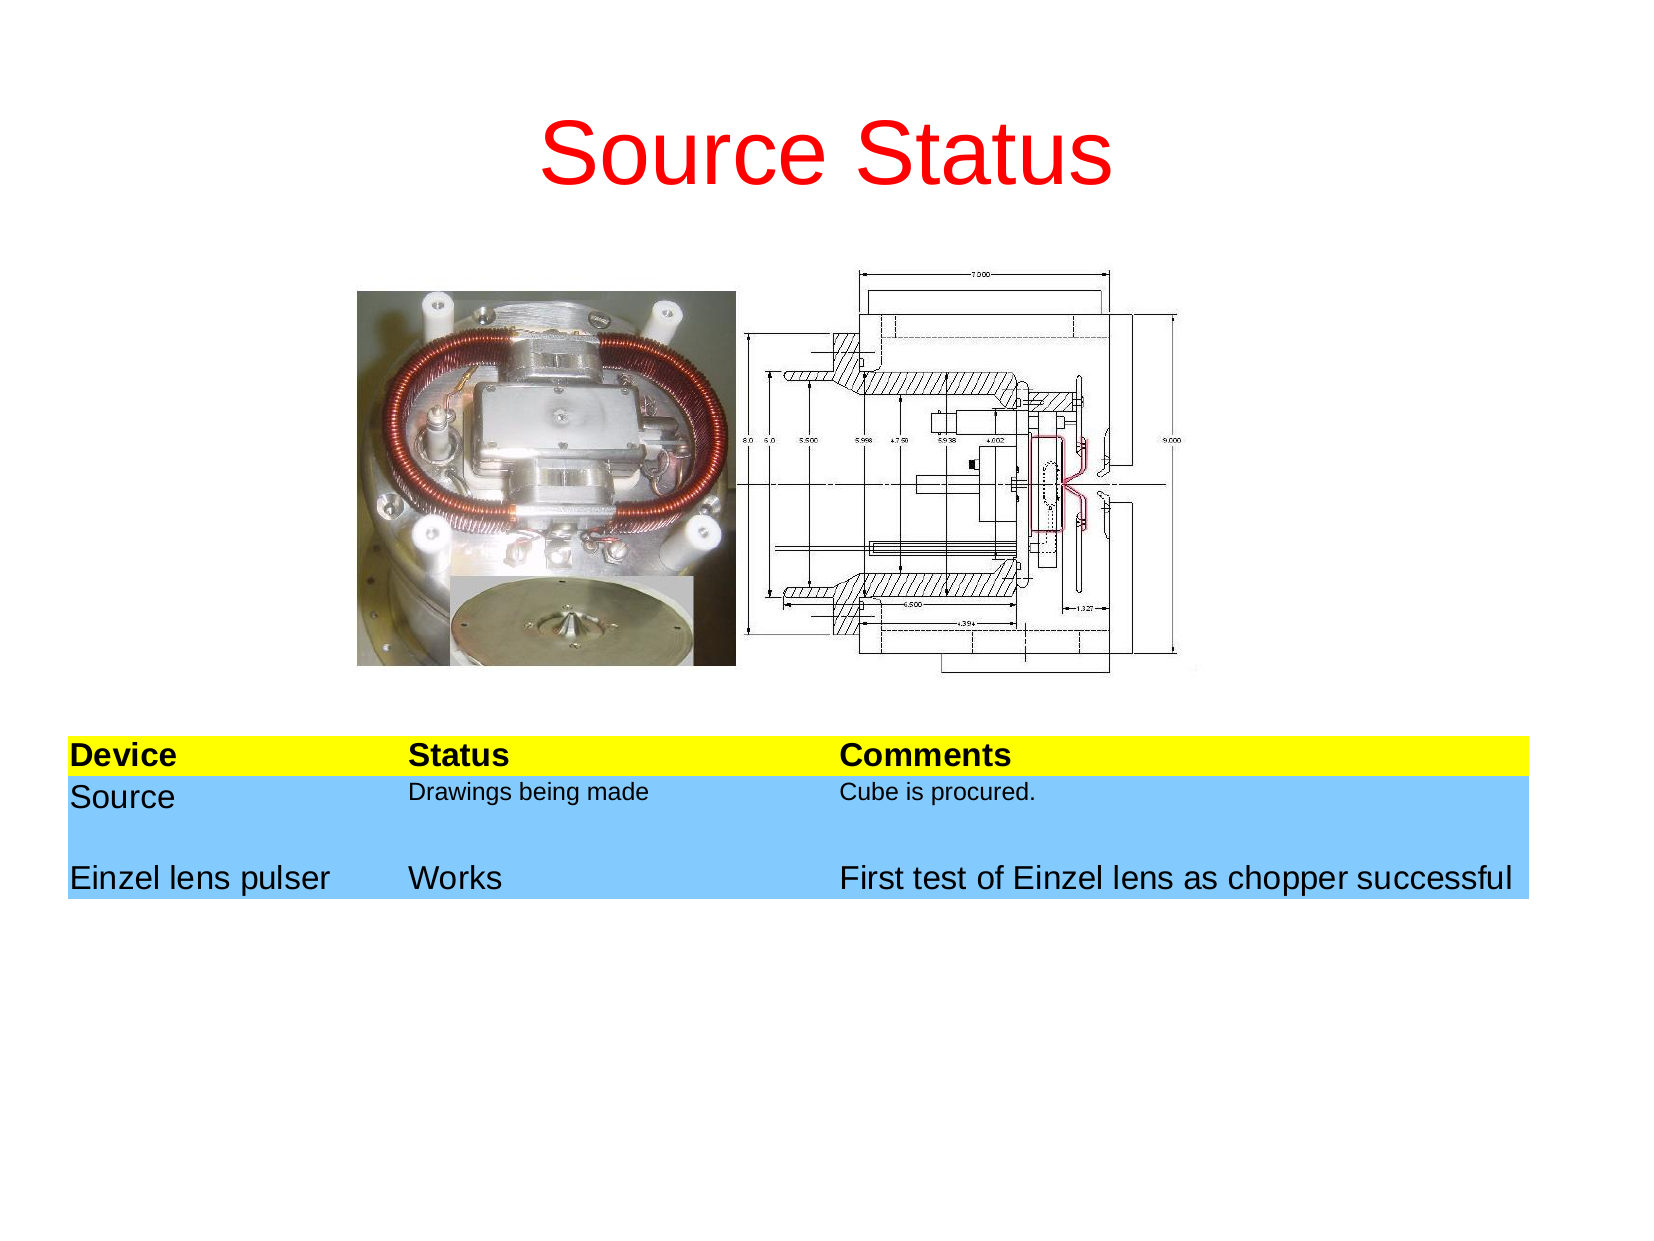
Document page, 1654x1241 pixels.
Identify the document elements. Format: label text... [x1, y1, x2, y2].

chart [67, 735, 1532, 1041]
picture [356, 232, 1208, 706]
title Source Status [82, 49, 1571, 257]
